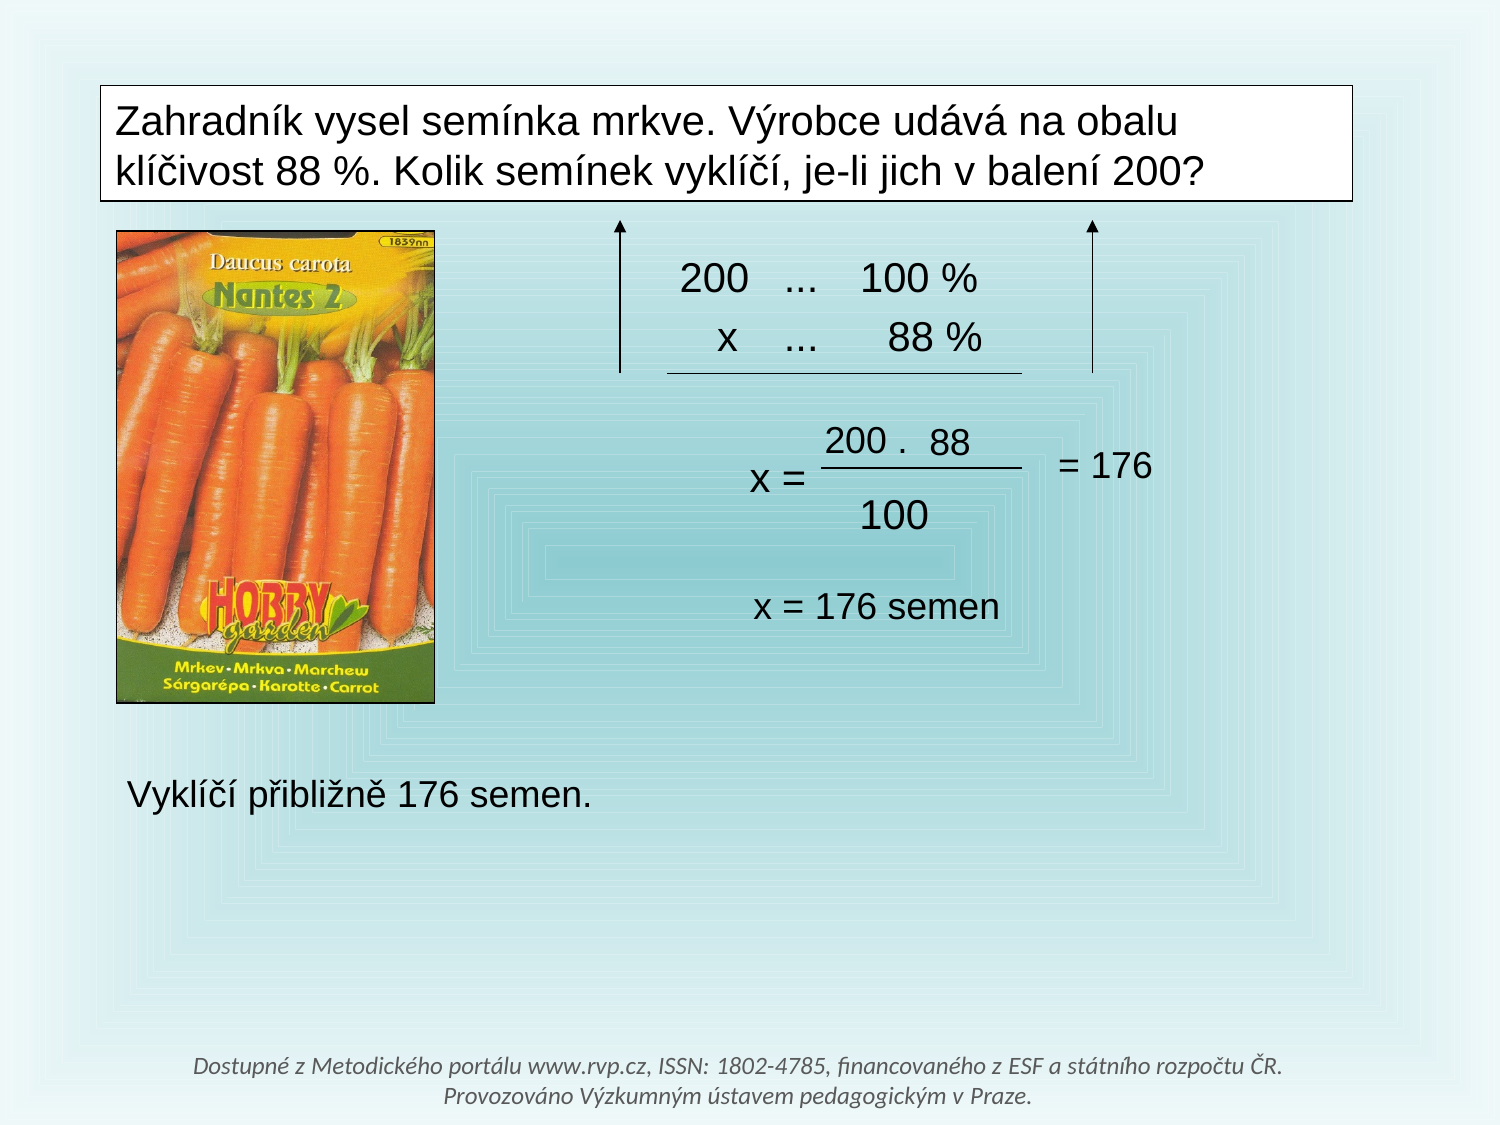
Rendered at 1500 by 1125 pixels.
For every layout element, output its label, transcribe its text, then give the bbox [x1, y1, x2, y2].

text_box x = 176 semen [738, 574, 1016, 635]
text_box 88 % [873, 302, 1010, 369]
text_box = 176 [1043, 433, 1168, 494]
text_box 200 ... [664, 242, 845, 309]
text_box x ... [667, 302, 846, 369]
text_box x = [734, 443, 834, 509]
text_box 100 [844, 479, 945, 546]
title Zahradník vysel semínka mrkve. Výrobce udává na obalu klíčivost 88 %. Kolik semínek vyklíčí, je-li jich v balení 200? [100, 85, 1353, 201]
text_box 200 . [809, 408, 934, 470]
text_box 88 [914, 410, 986, 471]
text_box 100 % [845, 243, 1005, 309]
text_box Dostupné z Metodického portálu www.rvp.cz, ISSN: 1802-4785, financovaného z ESF a státního rozpočtu ČR. Provozováno Výzkumným ústavem pedagogickým v Praze. [159, 1041, 1317, 1118]
picture [117, 231, 434, 703]
text_box Vyklíčí přibližně 176 semen. [112, 762, 608, 823]
